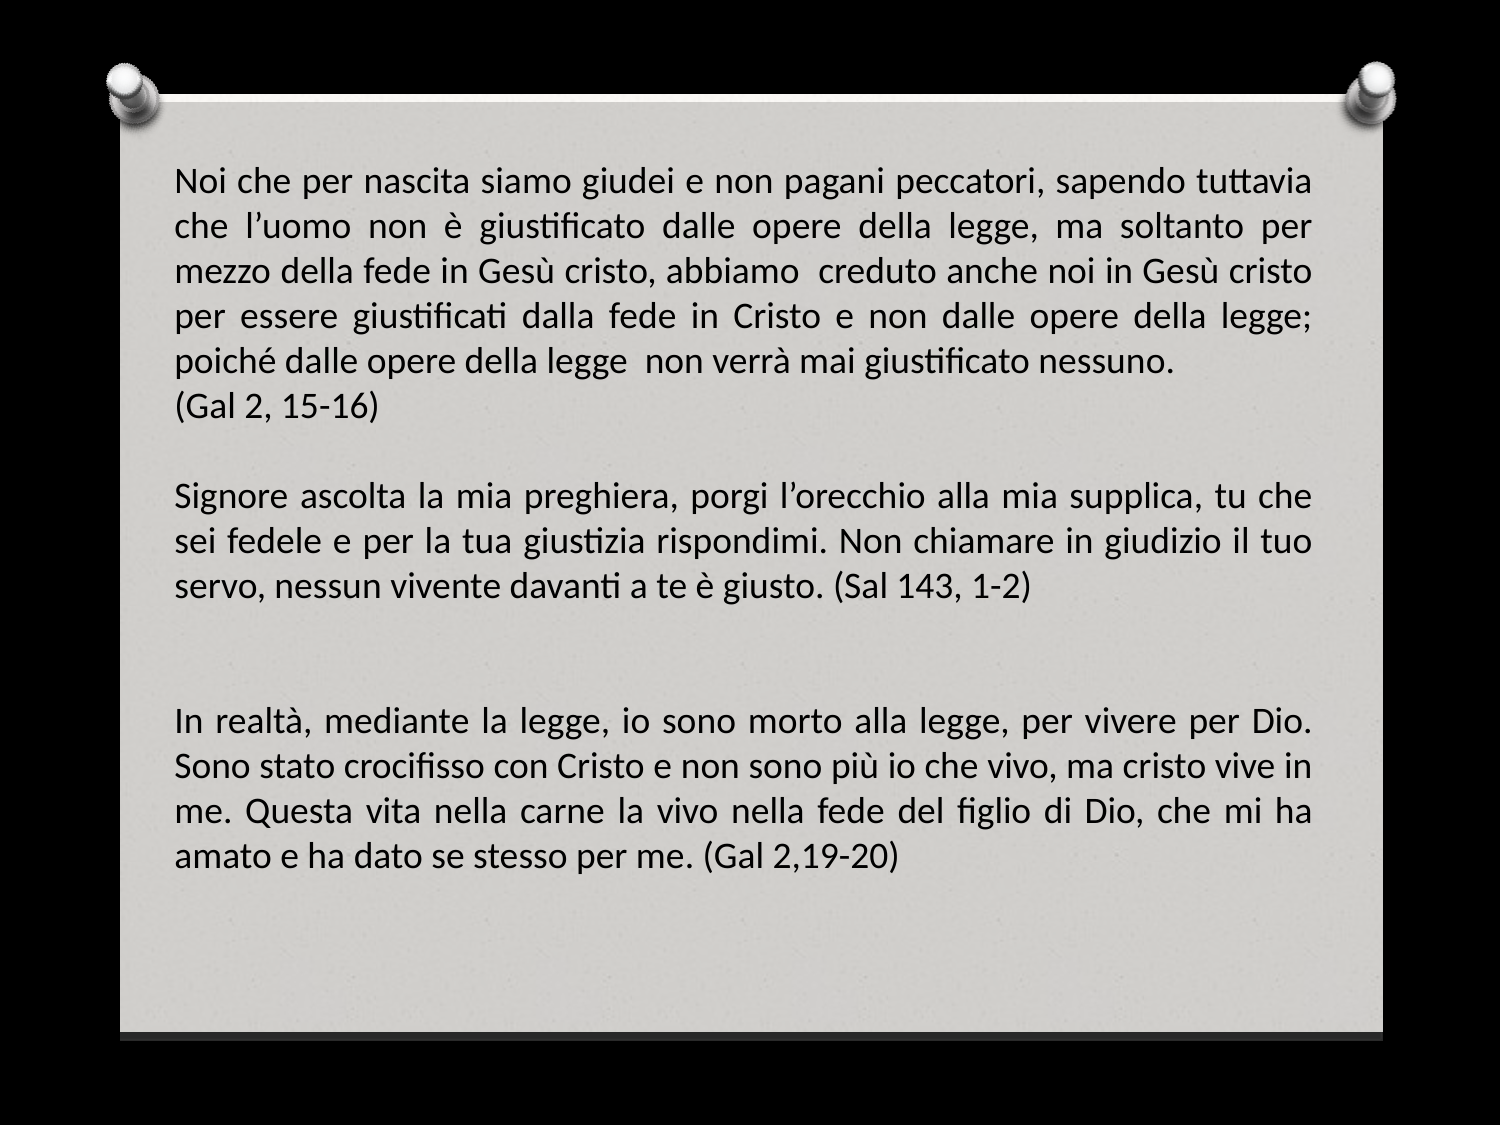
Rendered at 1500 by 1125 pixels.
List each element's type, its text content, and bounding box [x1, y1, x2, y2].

text_box Noi che per nascita siamo giudei e non pagani peccatori, sapendo tuttavia che l’uomo non è giustificato dalle opere della legge, ma soltanto per mezzo della fede in Gesù cristo, abbiamo creduto anche noi in Gesù cristo per essere giustificati dalla fede in Cristo e non dalle opere della legge; poiché dalle opere della legge non verrà mai giustificato nessuno. (Gal 2, 15-16) Signore ascolta la mia preghiera, porgi l’orecchio alla mia supplica, tu che sei fedele e per la tua giustizia rispondimi. Non chiamare in giudizio il tuo servo, nessun vivente davanti a te è giusto. (Sal 143, 1-2) In realtà, mediante la legge, io sono morto alla legge, per vivere per Dio. Sono stato crocifisso con Cristo e non sono più io che vivo, ma cristo vive in me. Questa vita nella carne la vivo nella fede del figlio di Dio, che mi ha amato e ha dato se stesso per me. (Gal 2,19-20) [159, 149, 1329, 983]
